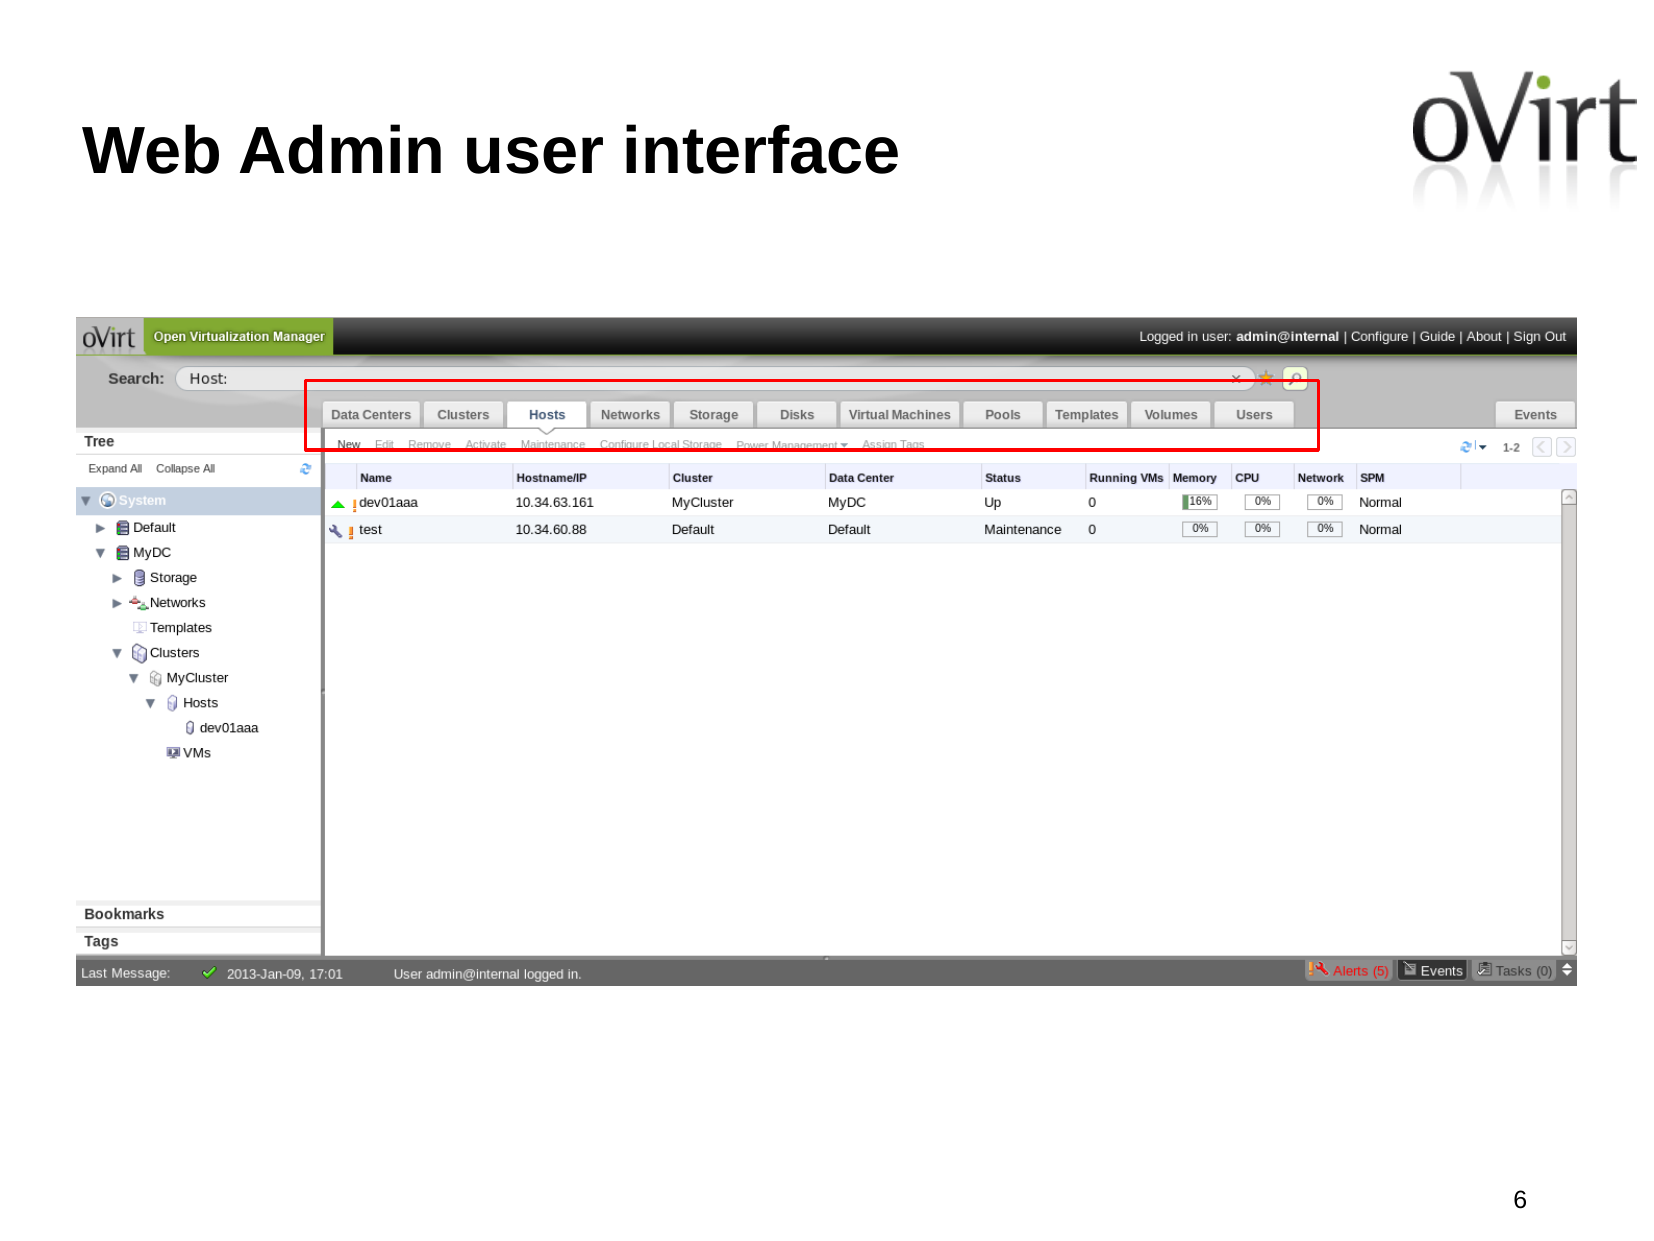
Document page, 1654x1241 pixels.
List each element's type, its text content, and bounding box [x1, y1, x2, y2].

picture [1413, 63, 1637, 212]
title Web Admin user interface [82, 37, 1303, 226]
picture [76, 317, 1577, 986]
